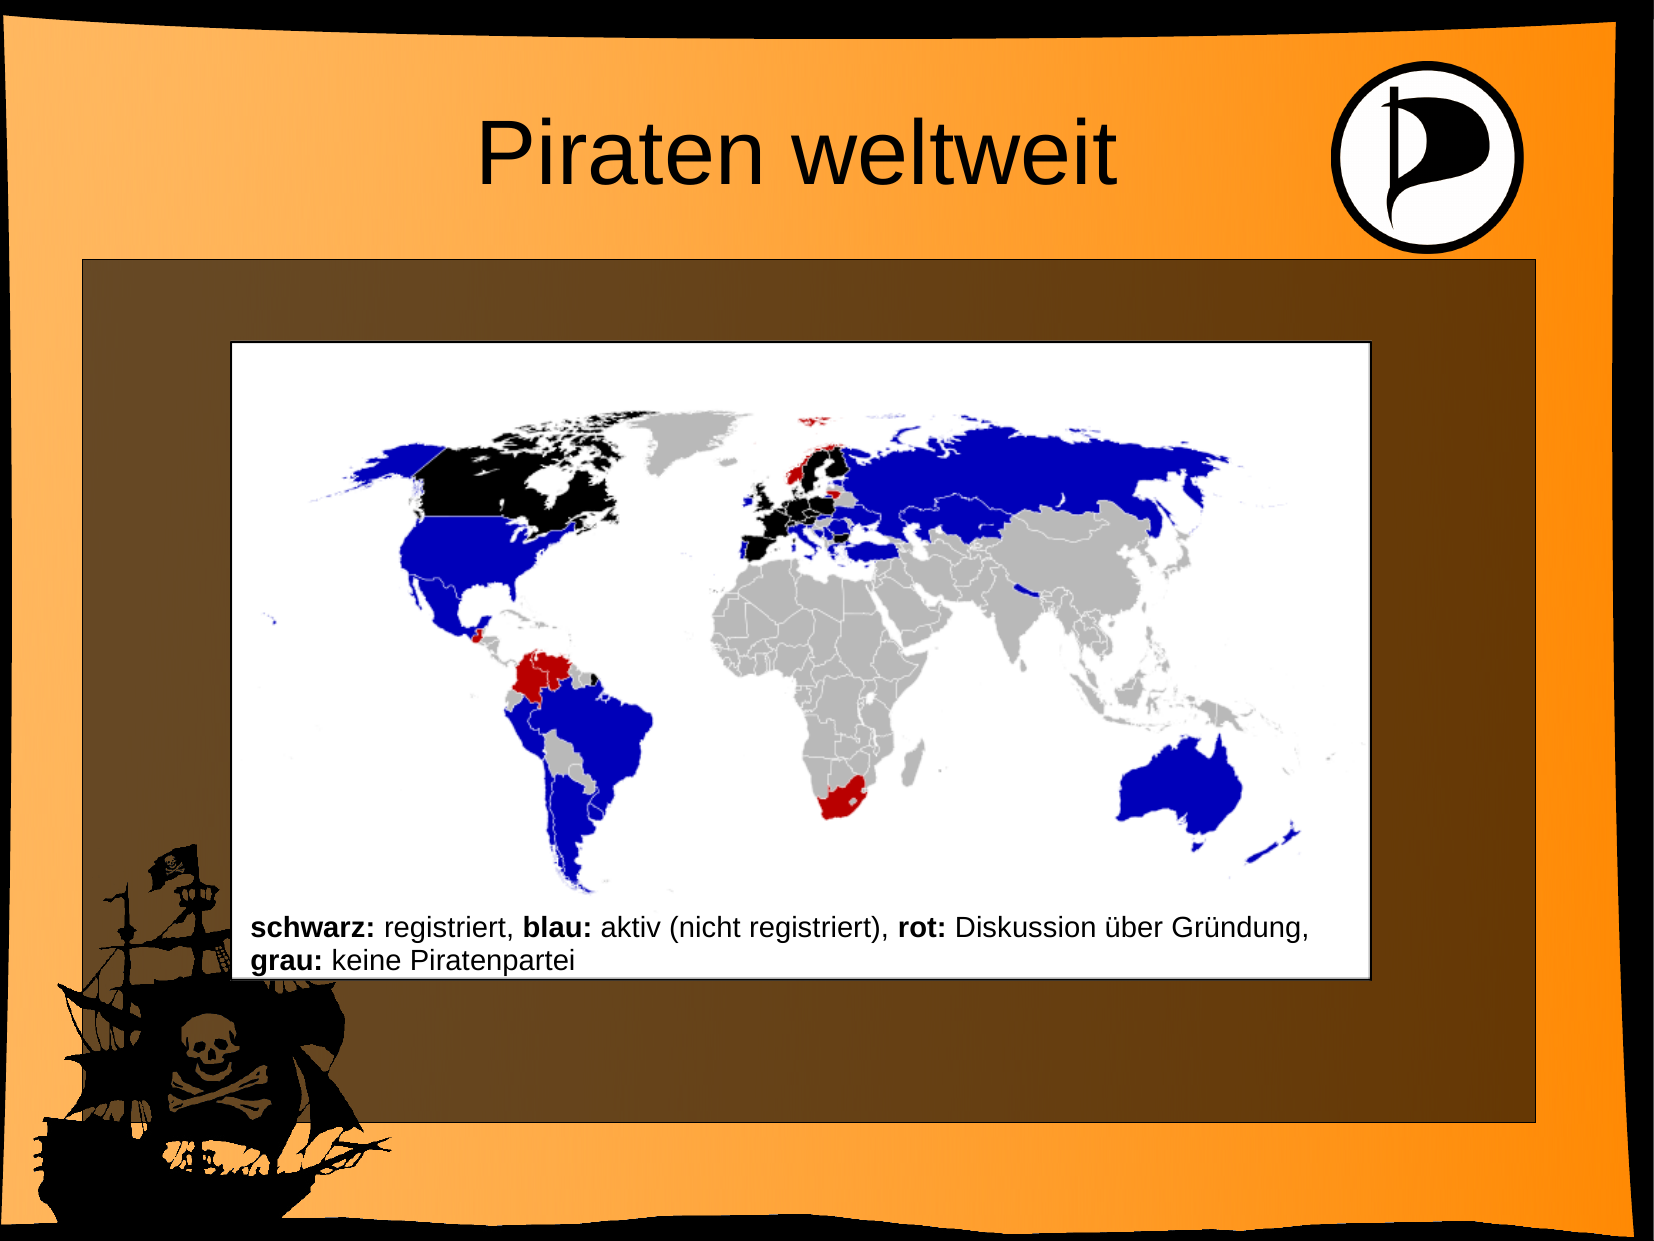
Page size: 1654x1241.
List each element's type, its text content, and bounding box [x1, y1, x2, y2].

text_box [82, 259, 1536, 1123]
text_box schwarz: registriert, blau: aktiv (nicht registriert), rot: Diskussion über Gründung, grau: keine Piratenpartei [235, 903, 1324, 984]
picture [1, 16, 1634, 1241]
title Piraten weltweit [82, 49, 1512, 257]
